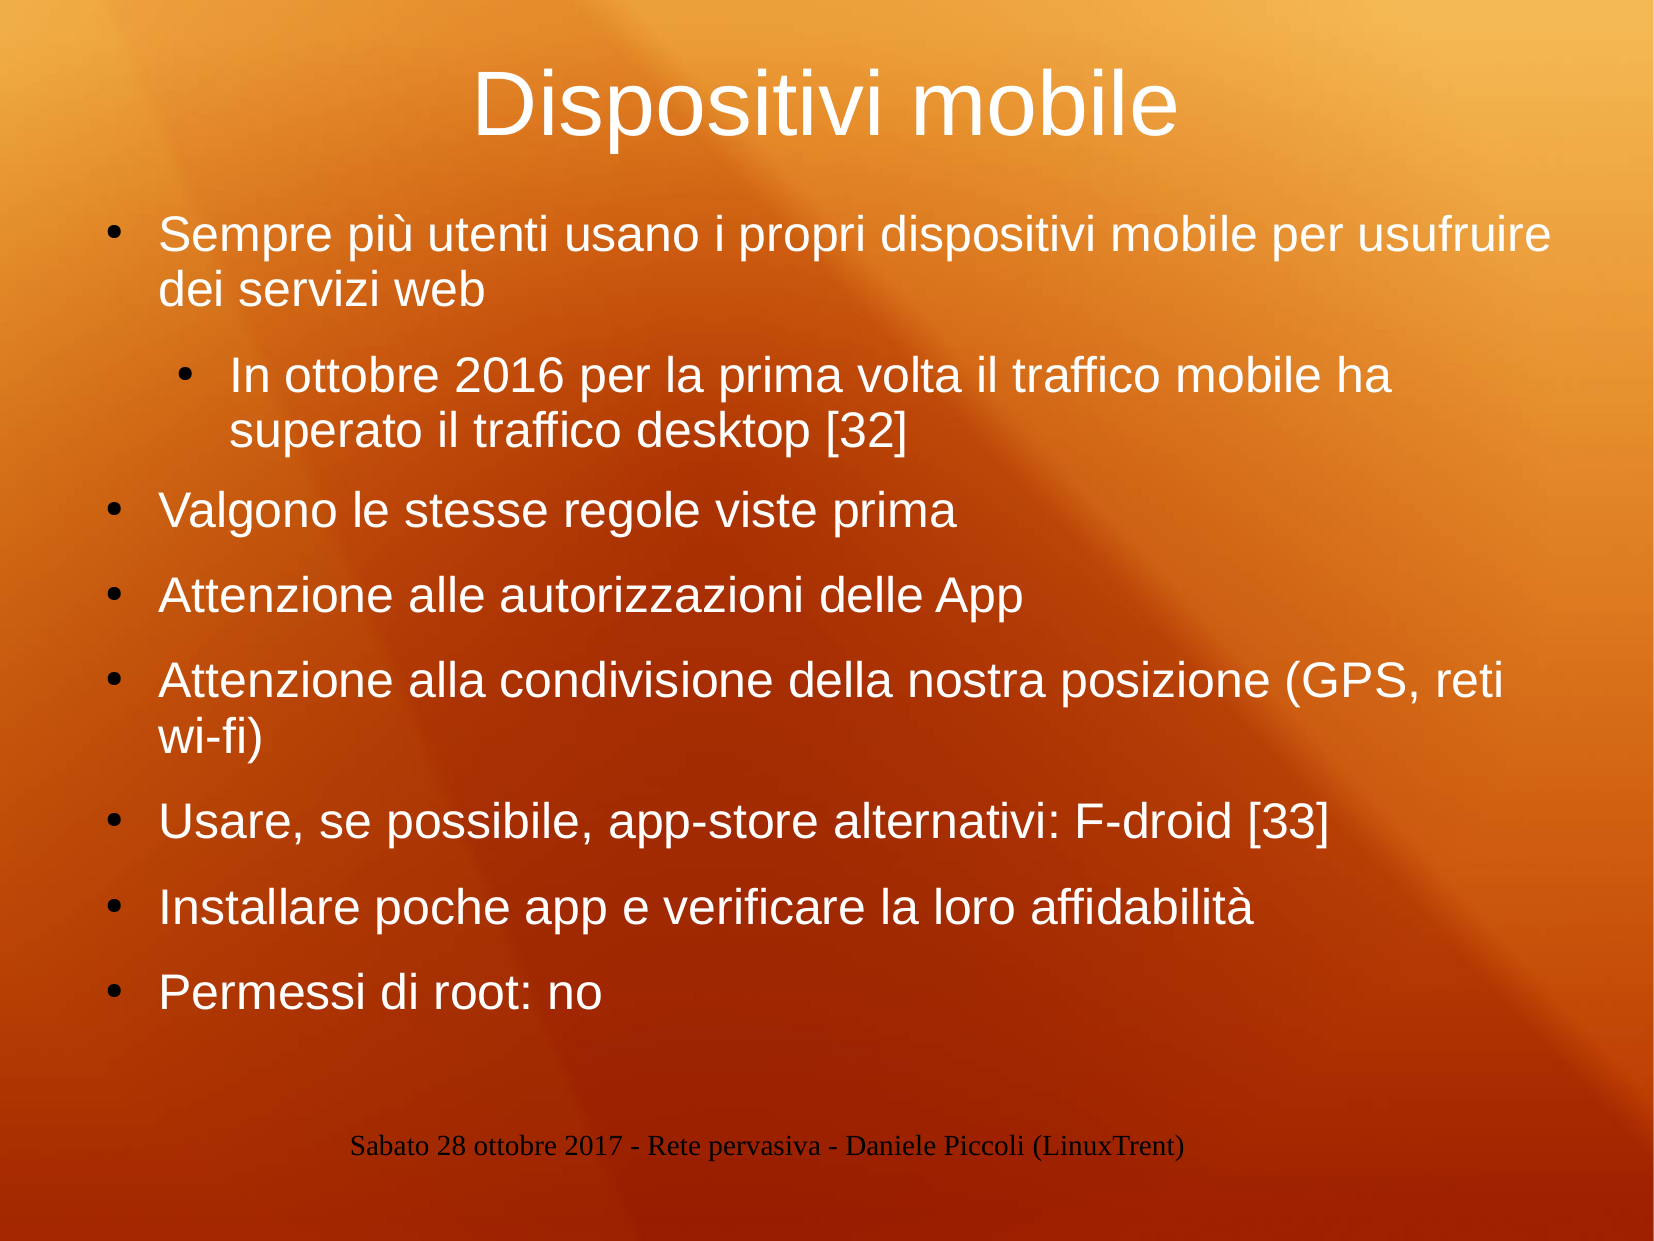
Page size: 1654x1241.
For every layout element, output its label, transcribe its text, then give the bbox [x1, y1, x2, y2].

title Dispositivi mobile [82, 34, 1571, 174]
picture [0, 0, 1654, 1241]
list Sempre più utenti usano i propri dispositivi mobile per usufruire dei servizi web In ottobre 2016 per la prima volta il traffico mobile ha superato il traffico desktop [32] Valgono le stesse regole viste prima Attenzione alle autorizzazioni delle App Attenzione alla condivisione della nostra posizione (GPS, reti wi-fi) Usare, se possibile, app-store alternativi: F-droid [33] Installare poche app e verificare la loro affidabilità Permessi di root: no [87, 205, 1576, 1077]
